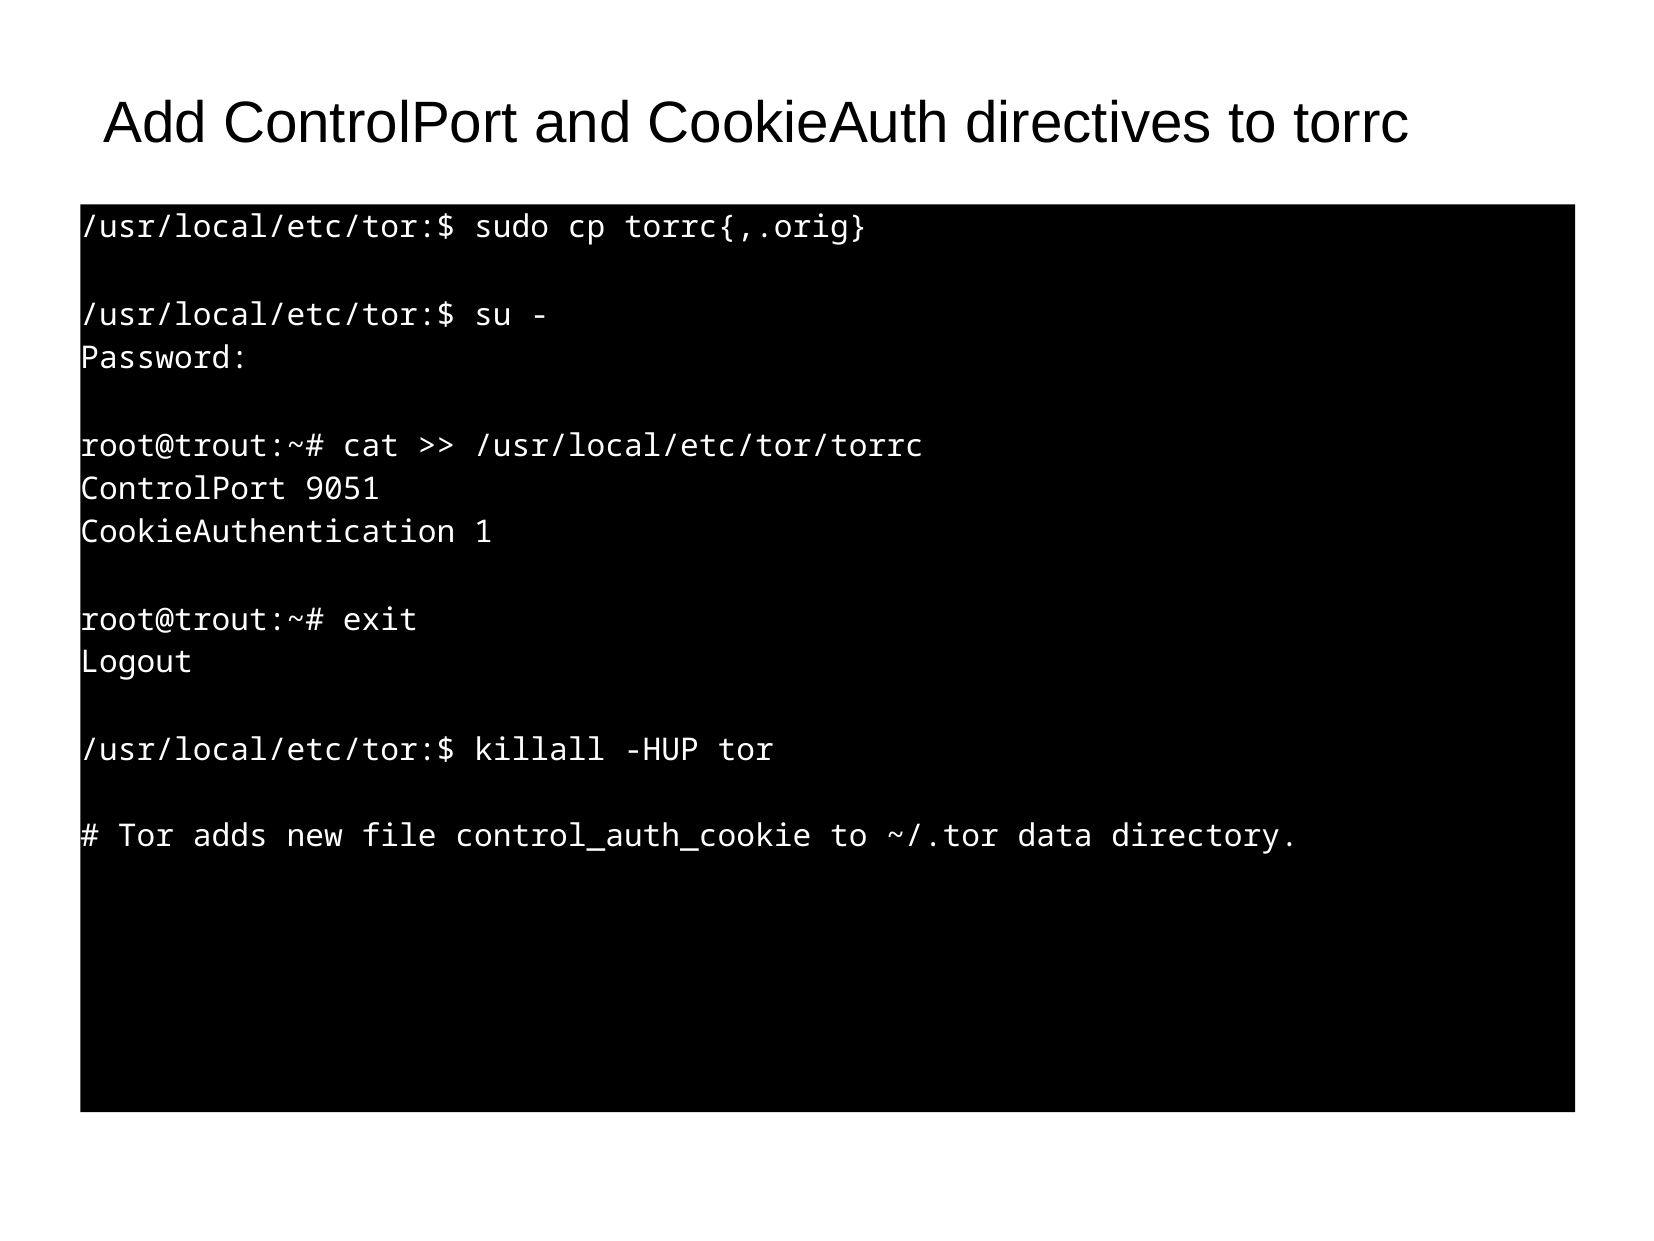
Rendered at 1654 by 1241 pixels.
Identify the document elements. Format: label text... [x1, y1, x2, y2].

subtitle /usr/local/etc/tor:$ sudo cp torrc{,.orig} /usr/local/etc/tor:$ su - Password: root@trout:~# cat >> /usr/local/etc/tor/torrc ControlPort 9051 CookieAuthentication 1 root@trout:~# exit Logout /usr/local/etc/tor:$ killall -HUP tor # Tor adds new file control_auth_cookie to ~/.tor data directory. [80, 212, 1576, 1104]
title Add ControlPort and CookieAuth directives to torrc [82, 43, 1571, 190]
